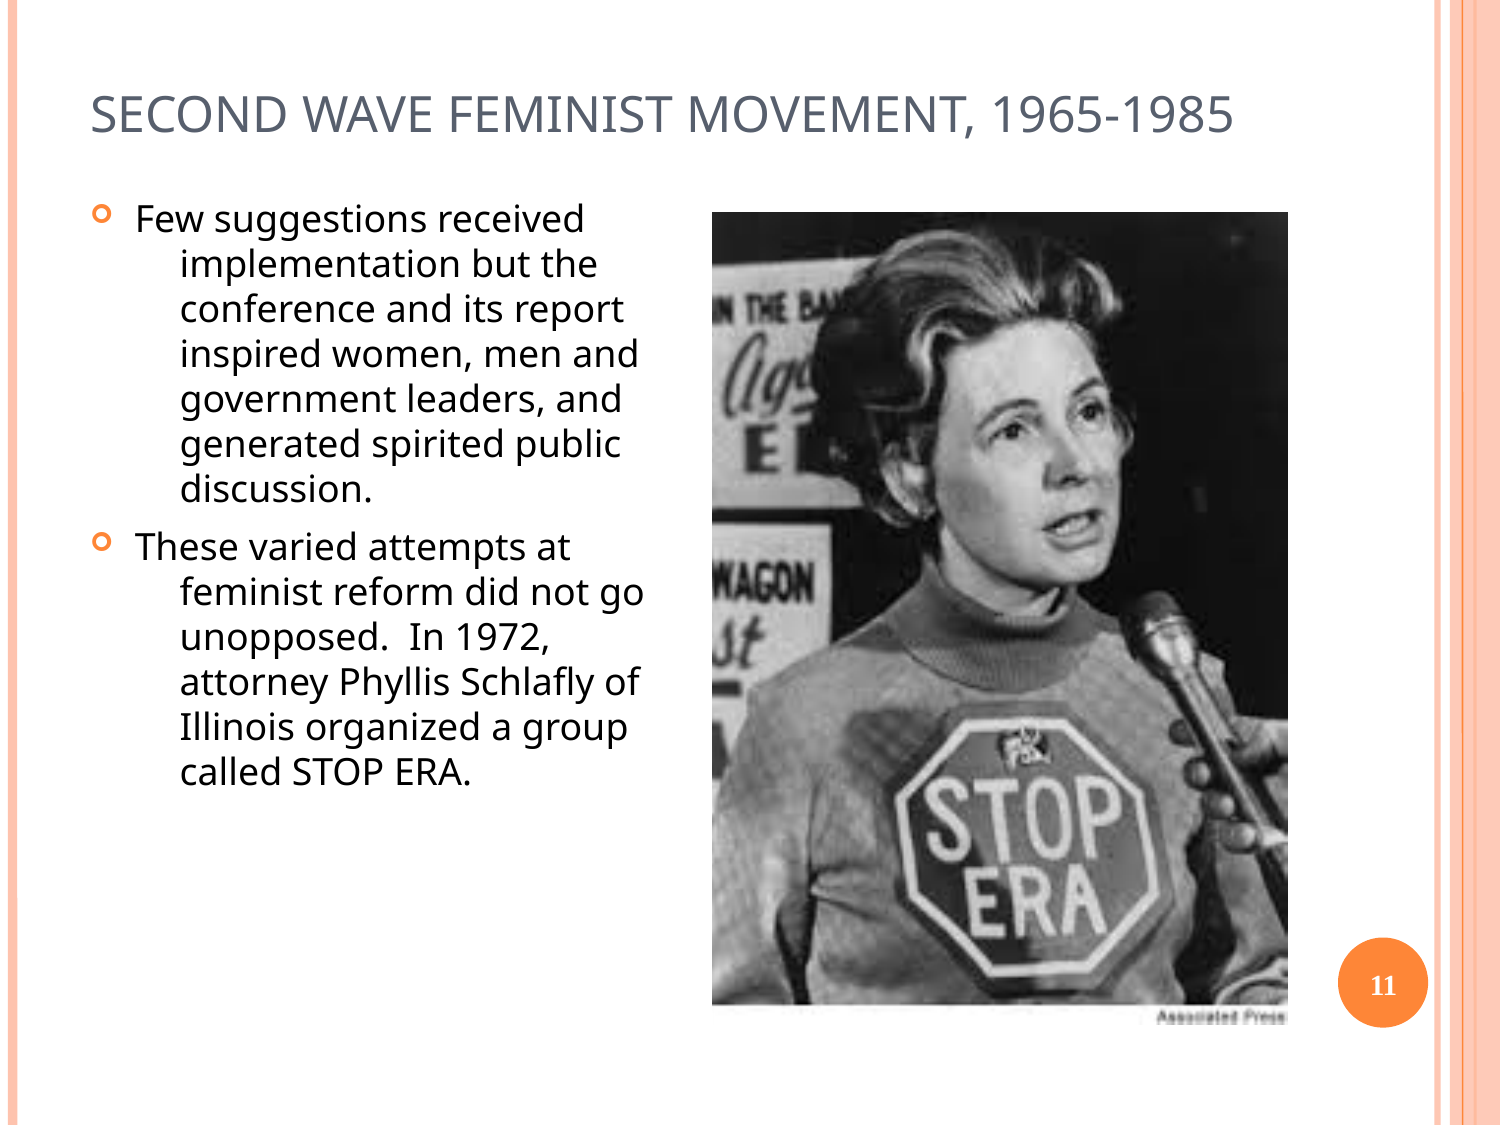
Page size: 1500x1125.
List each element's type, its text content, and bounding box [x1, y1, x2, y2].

text_box [1333, 940, 1434, 1027]
picture [712, 212, 1288, 1025]
title Second Wave Feminist Movement, 1965-1985 [75, 45, 1300, 150]
list Few suggestions received implementation but the conference and its report inspired women, men and government leaders, and generated spirited public discussion. These varied attempts at feminist reform did not go unopposed. In 1972, attorney Phyllis Schlafly of Illinois organized a group called STOP ERA. [75, 187, 676, 1013]
